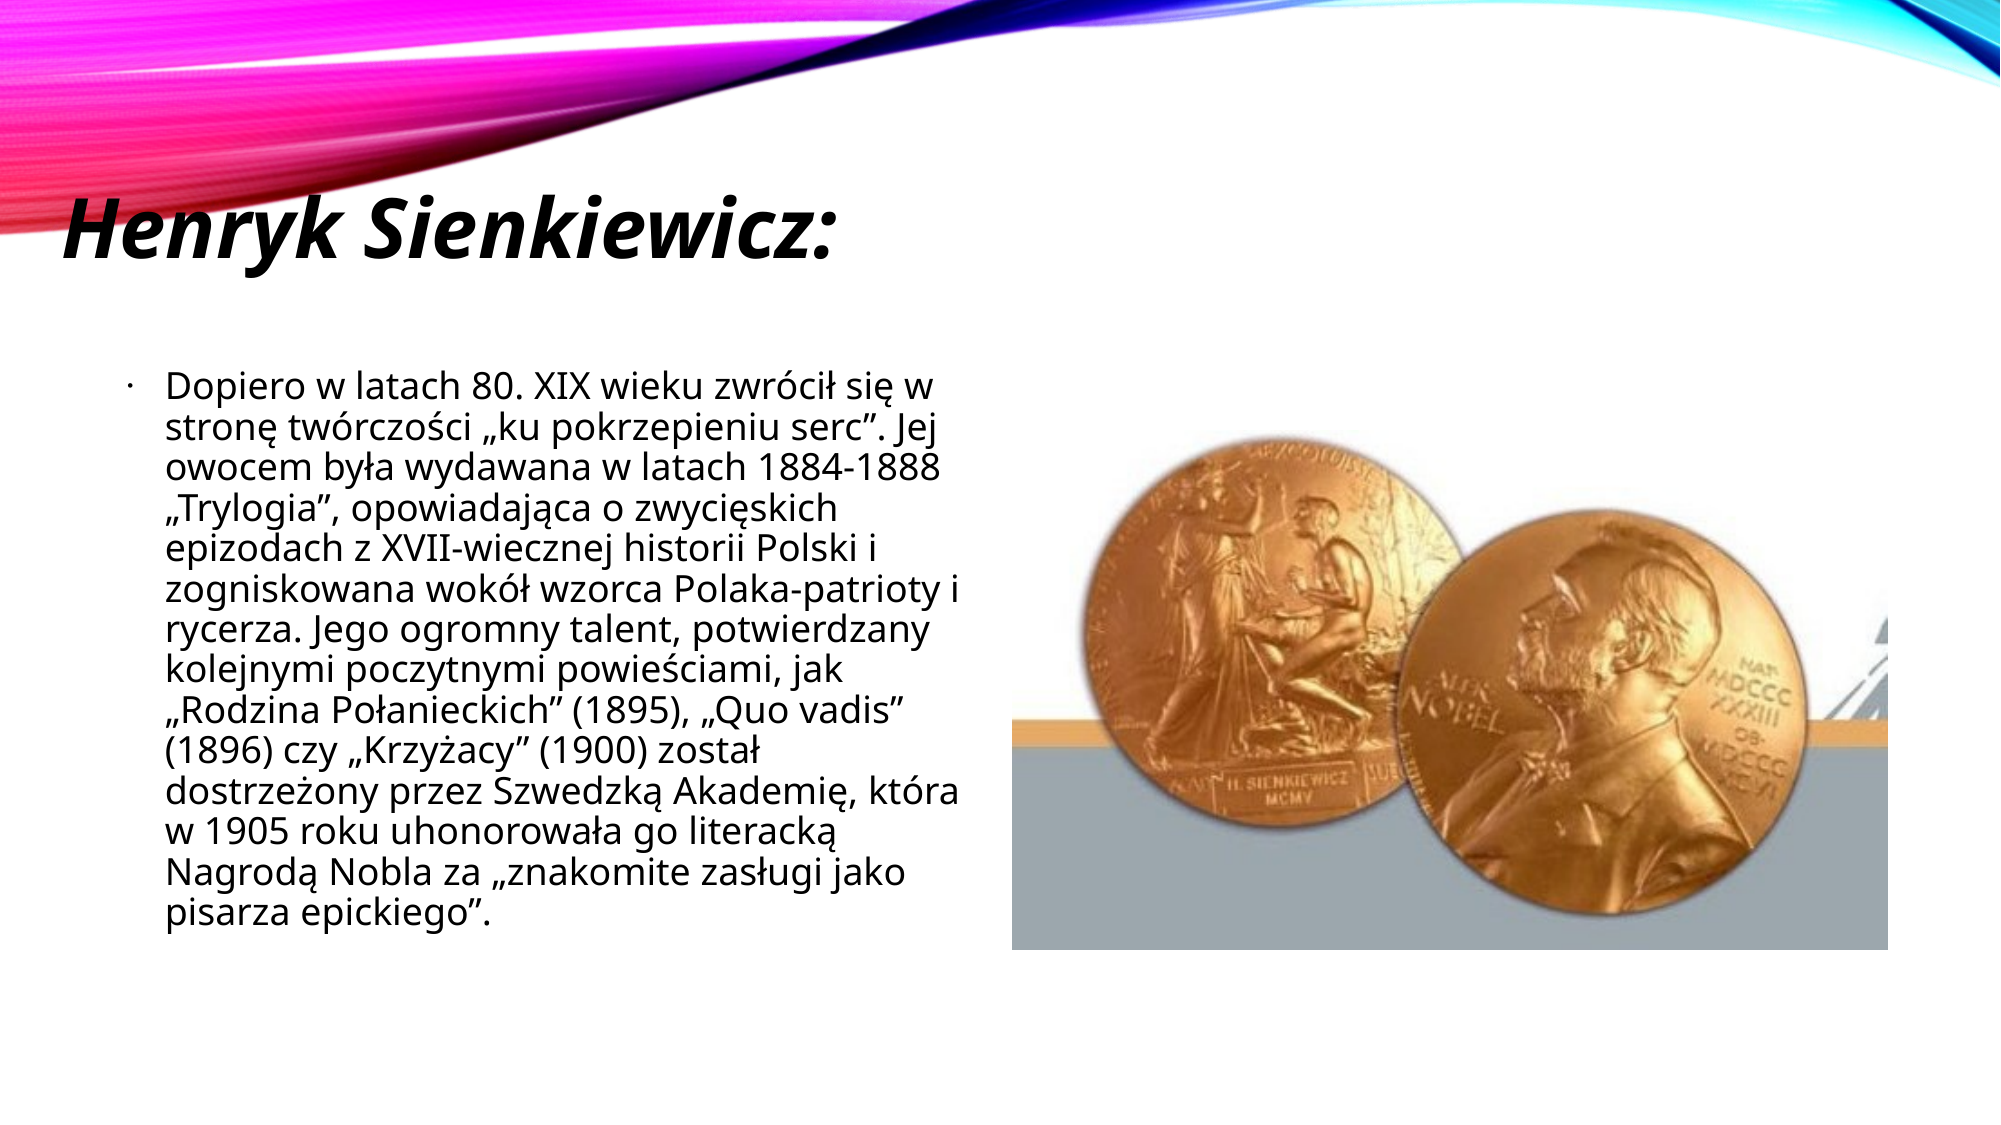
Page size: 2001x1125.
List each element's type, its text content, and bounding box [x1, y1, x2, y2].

text_box Dopiero w latach 80. XIX wieku zwrócił się w stronę twórczości „ku pokrzepieniu serc”. Jej owocem była wydawana w latach 1884-1888 „Trylogia”, opowiadająca o zwycięskich epizodach z XVII-wiecznej historii Polski i zogniskowana wokół wzorca Polaka-patrioty i rycerza. Jego ogromny talent, potwierdzany kolejnymi poczytnymi powieściami, jak „Rodzina Połanieckich” (1895), „Quo vadis” (1896) czy „Krzyżacy” (1900) został dostrzeżony przez Szwedzką Akademię, która w 1905 roku uhonorowała go literacką Nagrodą Nobla za „znakomite zasługi jako pisarza epickiego”. [112, 360, 988, 1021]
picture [1012, 430, 1888, 950]
text_box Henryk Sienkiewicz: [46, 125, 1888, 338]
picture [0, 0, 2000, 237]
